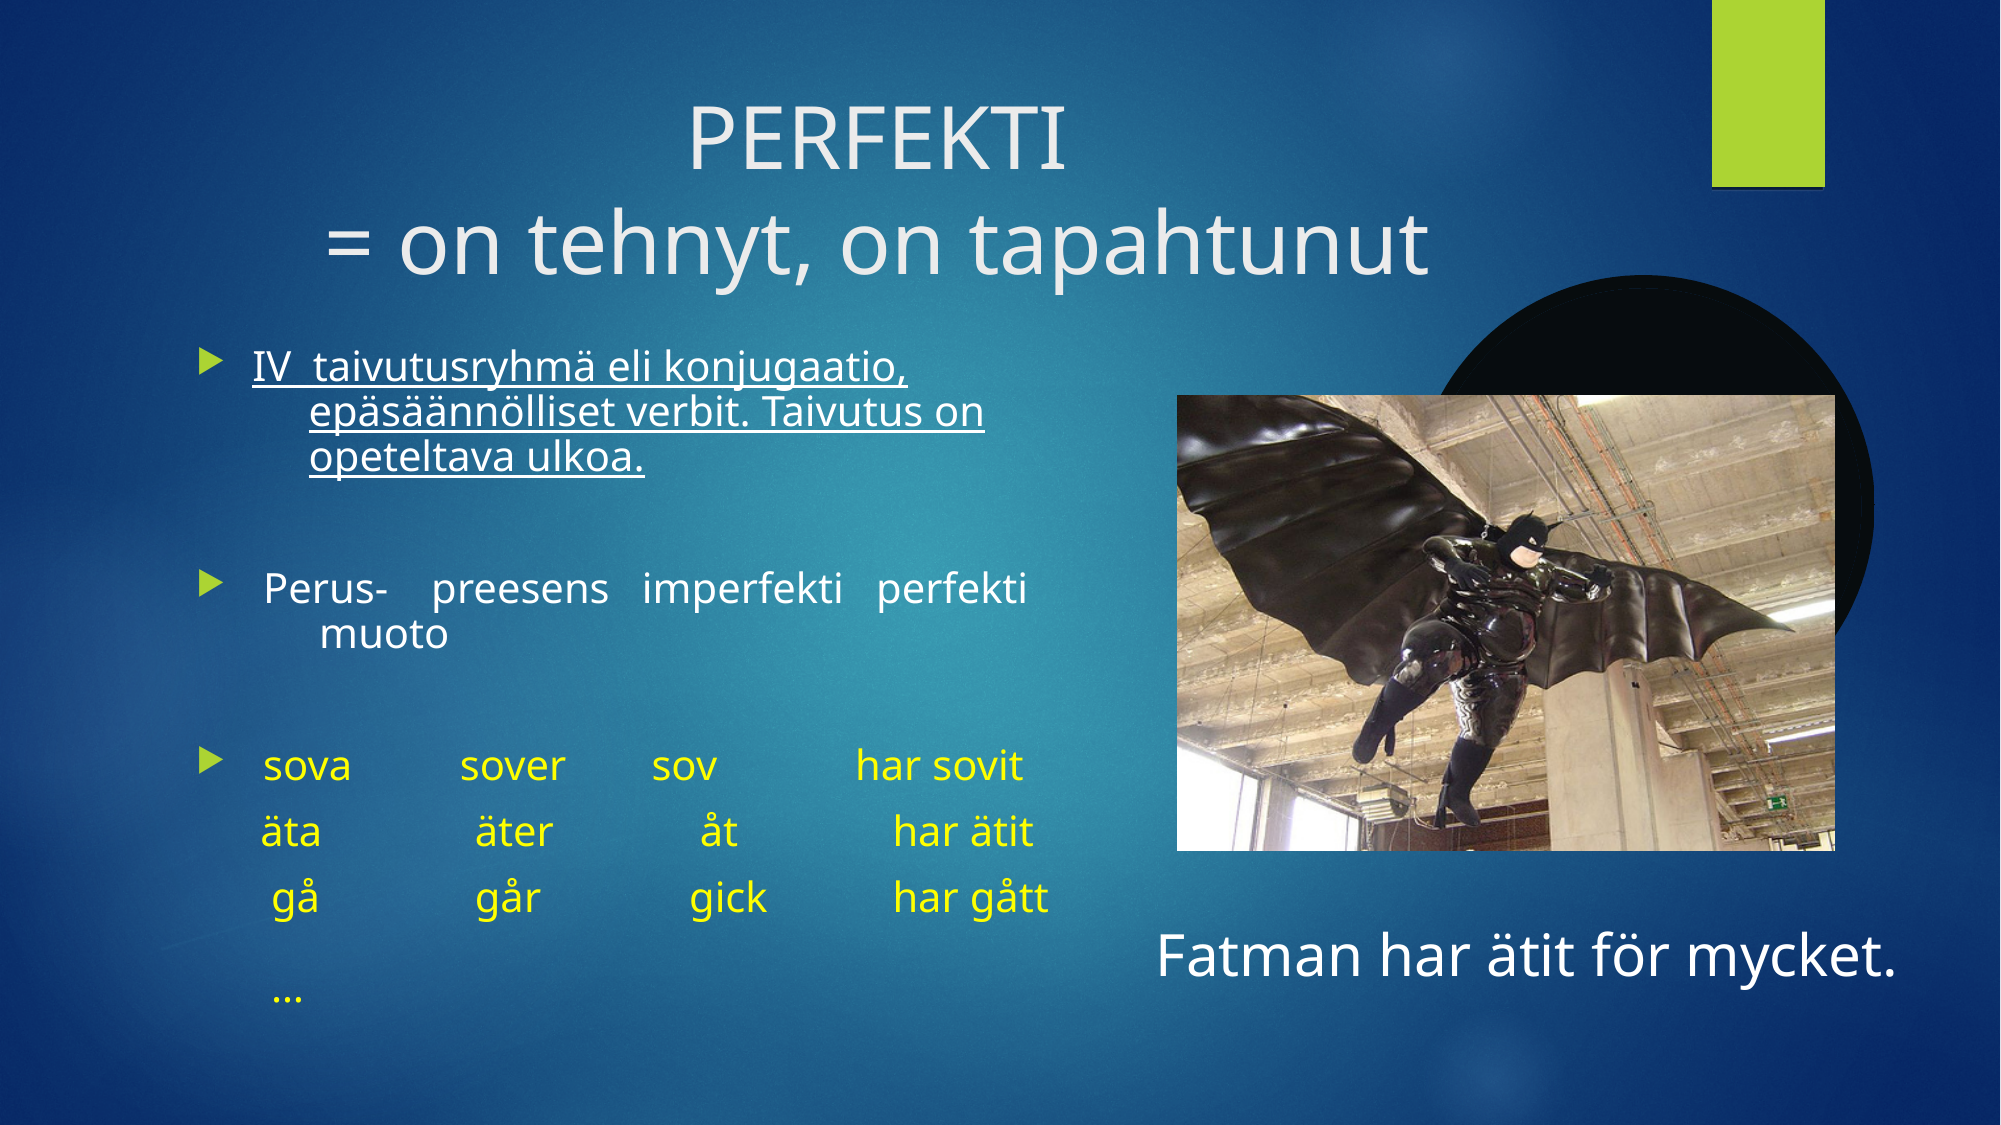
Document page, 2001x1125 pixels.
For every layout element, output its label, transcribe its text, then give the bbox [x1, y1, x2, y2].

title PERFEKTI = on tehnyt, on tapahtunut [106, 74, 1649, 305]
list IV taivutusryhmä eli konjugaatio, epäsäännölliset verbit. Taivutus on opeteltava ulkoa. Perus- preesens imperfekti perfekti muoto sova sover sov har sovit äta äter åt har ätit gå går gick har gått … [181, 338, 1108, 1027]
picture [1177, 395, 1835, 851]
text_box Fatman har ätit för mycket. [1121, 910, 1933, 997]
